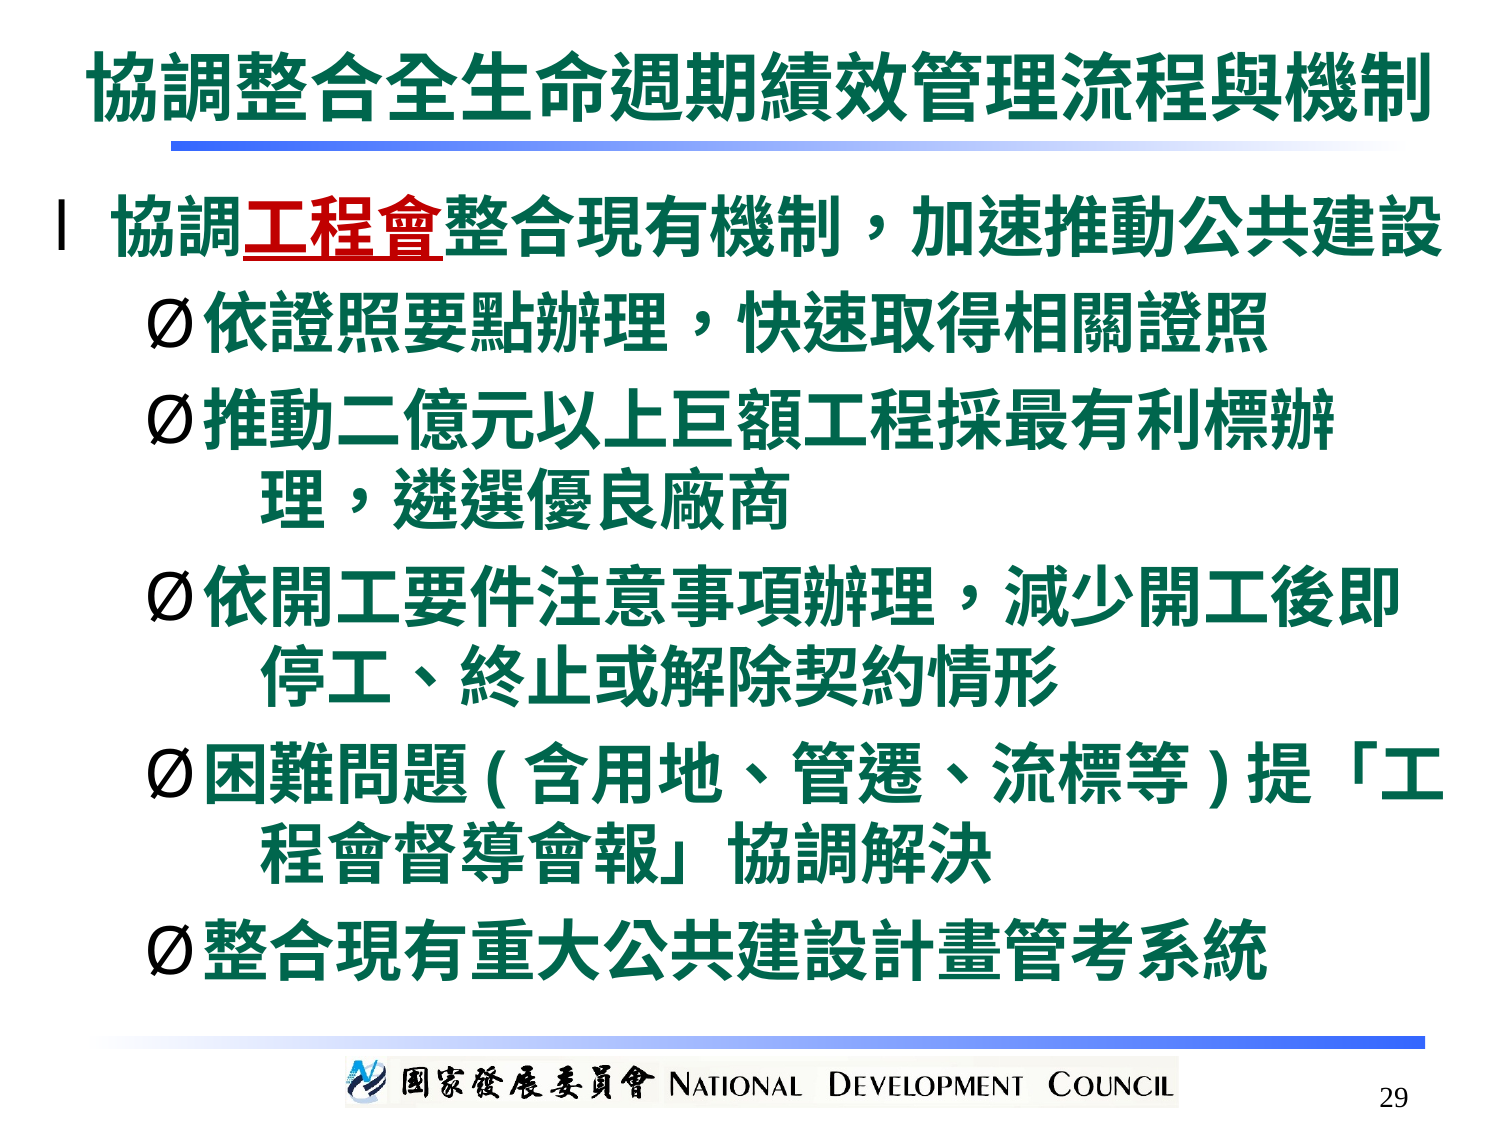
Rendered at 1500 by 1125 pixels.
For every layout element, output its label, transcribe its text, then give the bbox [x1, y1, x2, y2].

list 協調工程會整合現有機制，加速推動公共建設 依證照要點辦理，快速取得相關證照 推動二億元以上巨額工程採最有利標辦理，遴選優良廠商 依開工要件注意事項辦理，減少開工後即停工、終止或解除契約情形 困難問題(含用地、管遷、流標等)提「工程會督導會報」協調解決 整合現有重大公共建設計畫管考系統 [53, 184, 1459, 1012]
title 協調整合全生命週期績效管理流程與機制 [29, 31, 1490, 141]
text_box 29 [1364, 1070, 1490, 1106]
